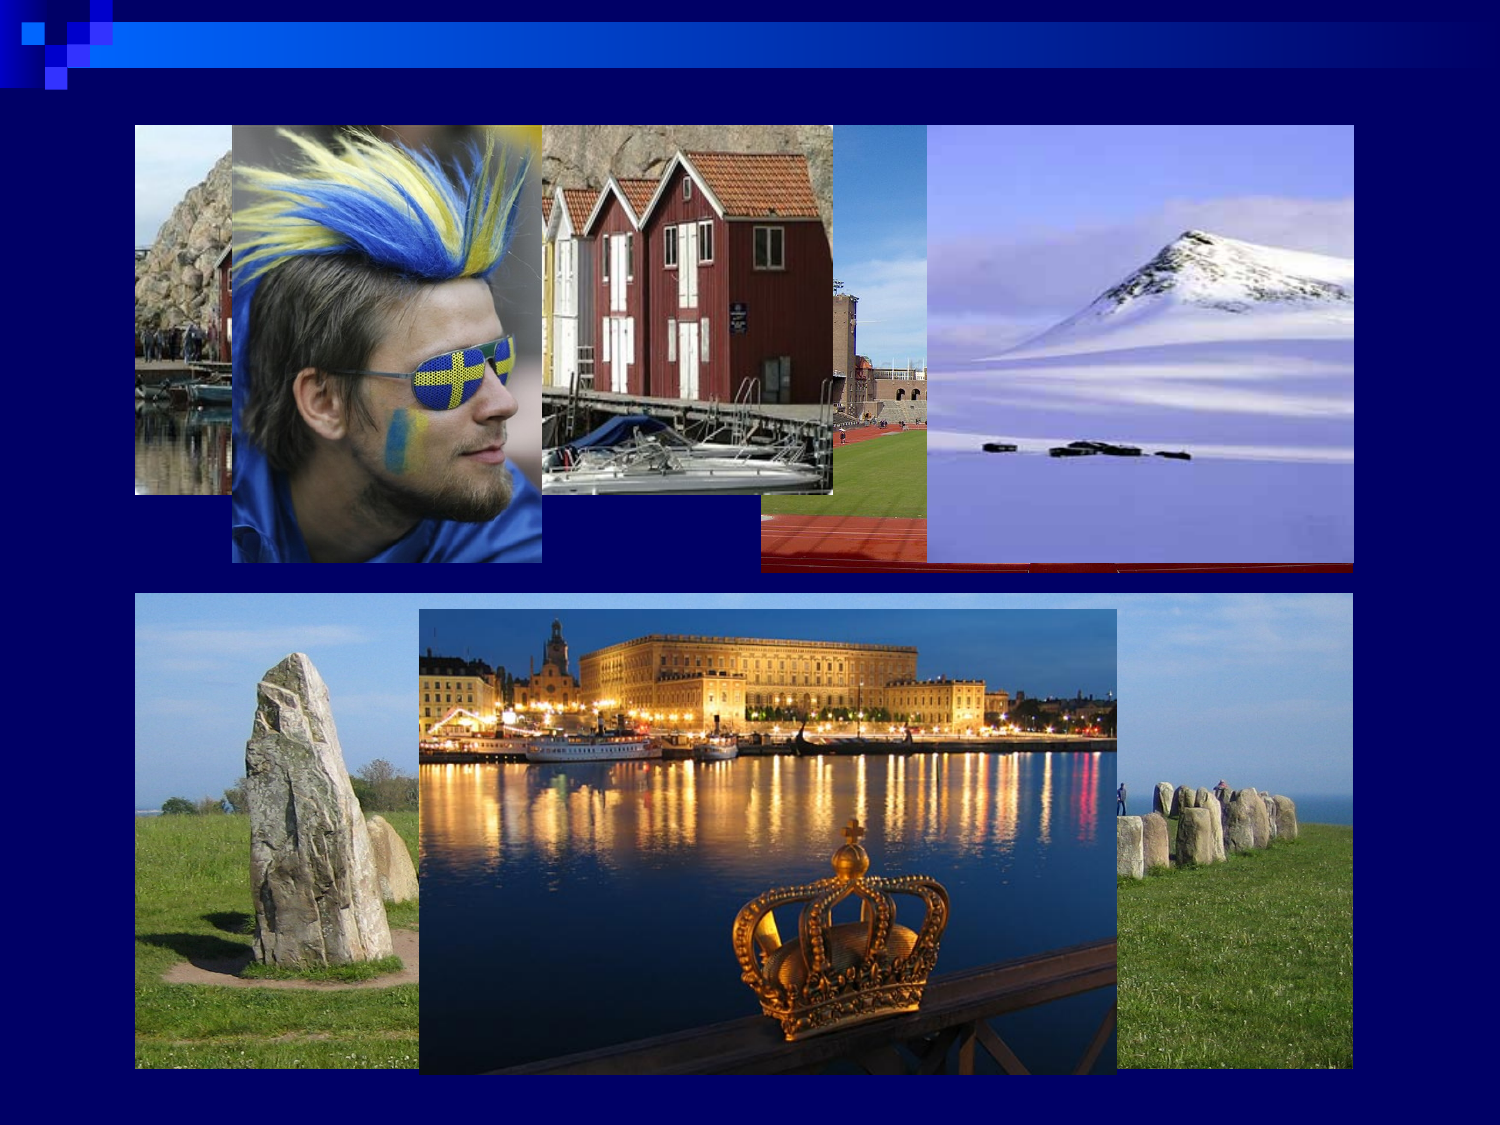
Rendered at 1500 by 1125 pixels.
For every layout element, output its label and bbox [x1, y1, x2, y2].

picture [135, 125, 1354, 573]
picture [135, 593, 1353, 1075]
